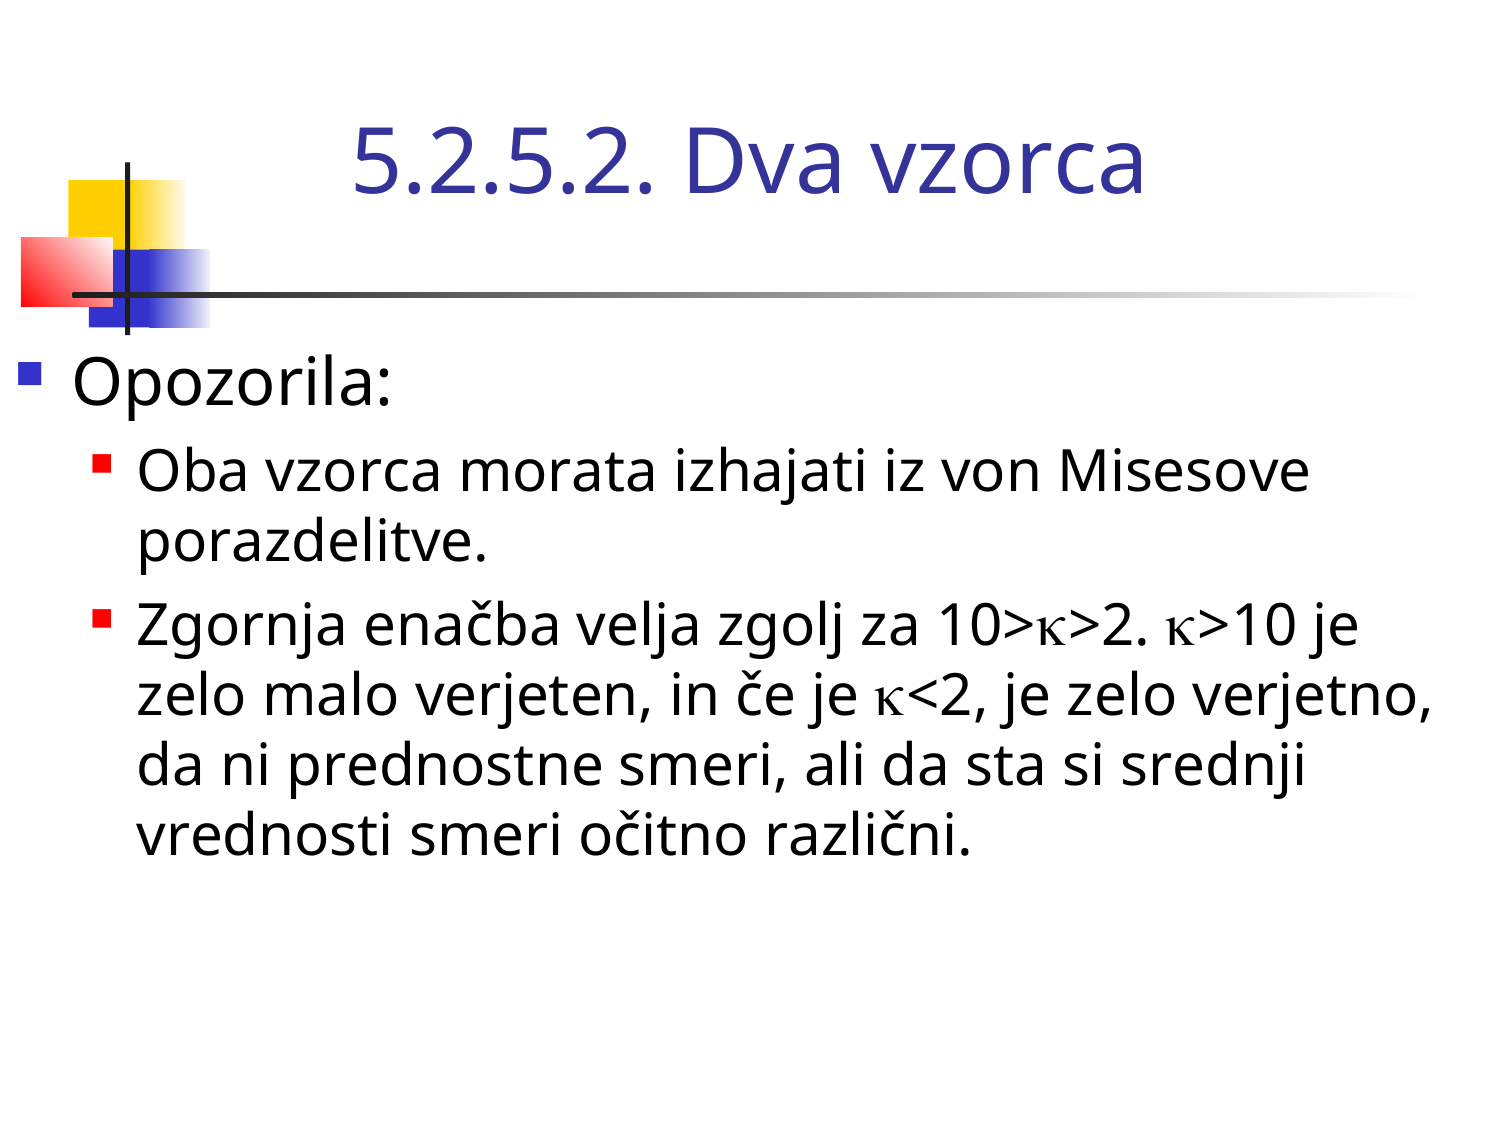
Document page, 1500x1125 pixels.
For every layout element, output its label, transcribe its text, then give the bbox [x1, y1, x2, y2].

list Opozorila: Oba vzorca morata izhajati iz von Misesove porazdelitve. Zgornja enačba velja zgolj za 10>>2. >10 je zelo malo verjeten, in če je <2, je zelo verjetno, da ni prednostne smeri, ali da sta si srednji vrednosti smeri očitno različni. [0, 330, 1500, 1125]
title 5.2.5.2. Dva vzorca [0, 35, 1500, 220]
